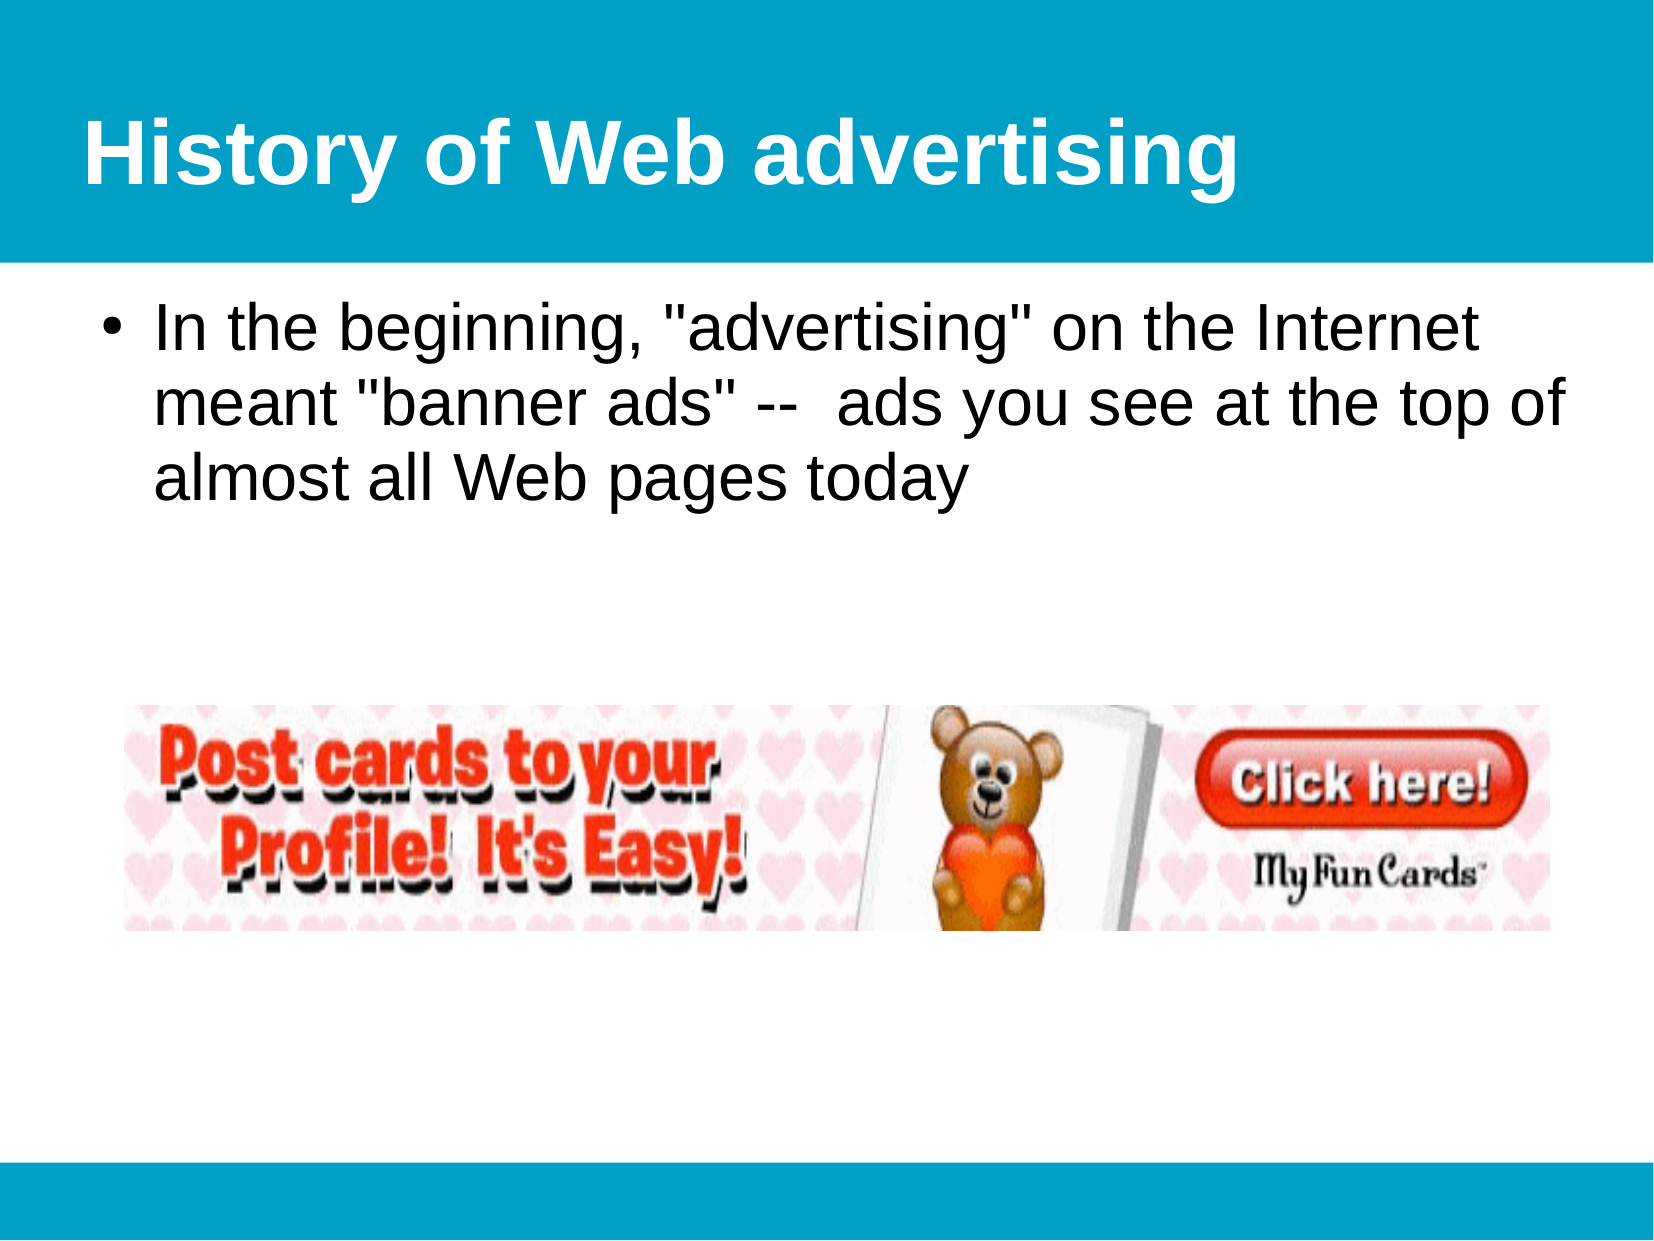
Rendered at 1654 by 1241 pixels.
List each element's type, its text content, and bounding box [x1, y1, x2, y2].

title History of Web advertising [82, 56, 1571, 250]
list In the beginning, "advertising" on the Internet meant "banner ads" -- ads you see at the top of almost all Web pages today [82, 290, 1571, 1094]
picture [124, 705, 1550, 931]
